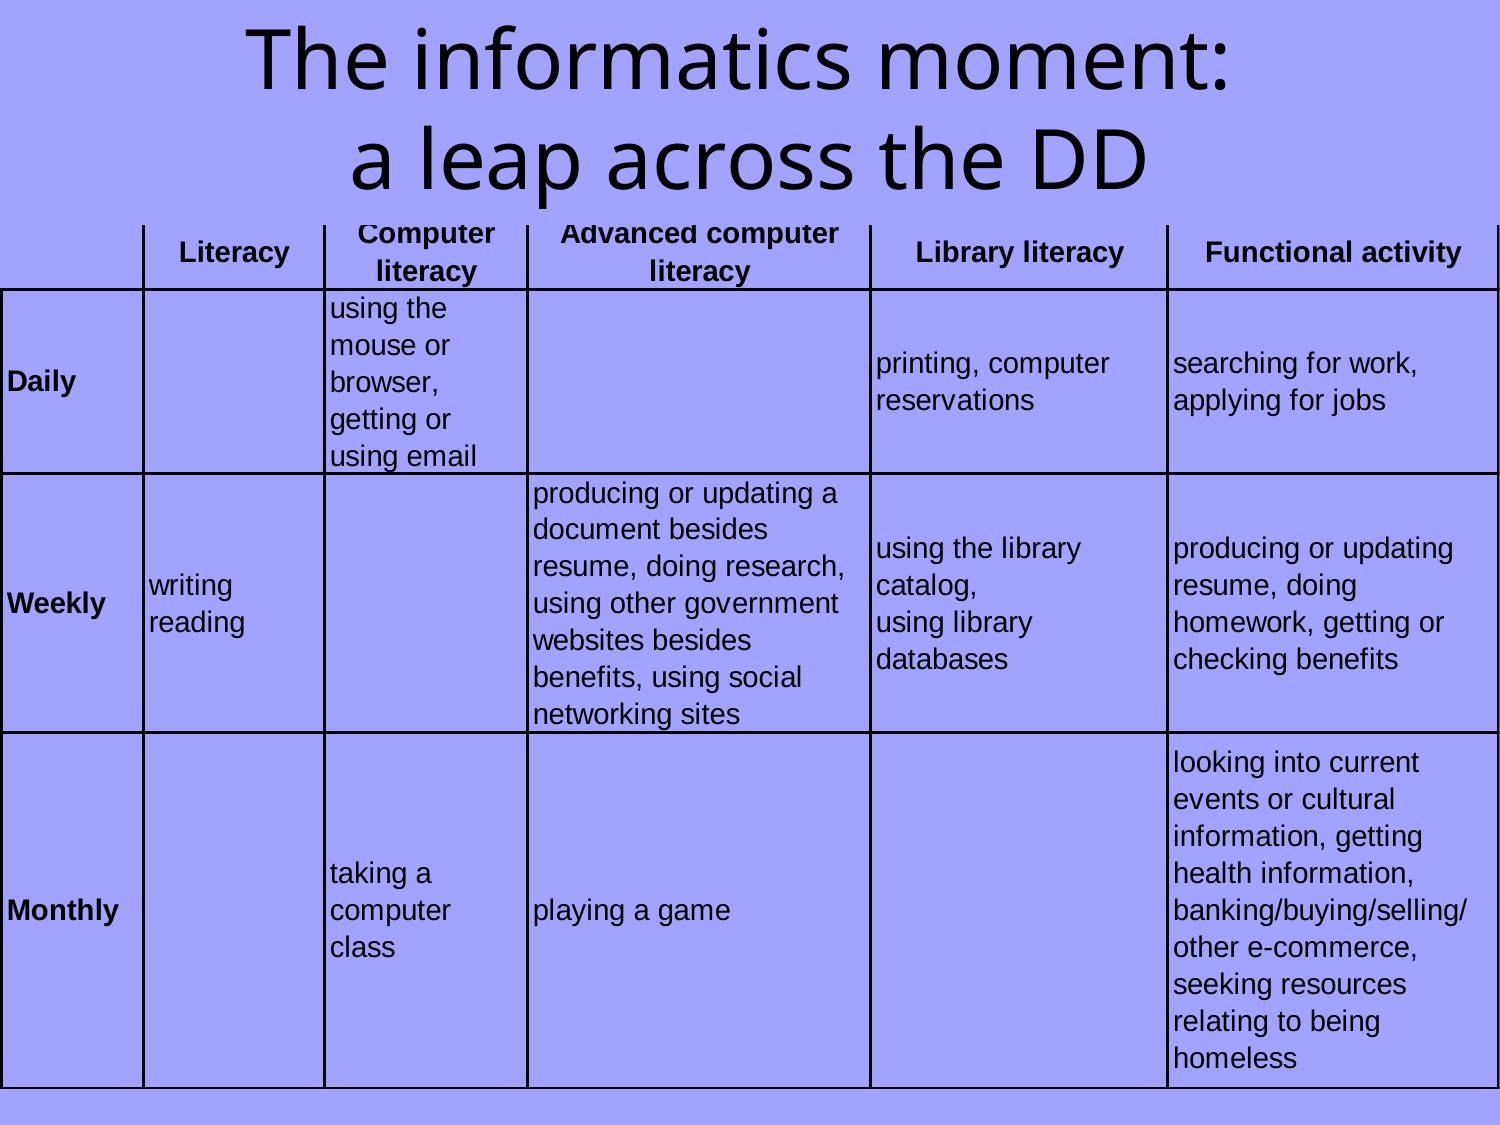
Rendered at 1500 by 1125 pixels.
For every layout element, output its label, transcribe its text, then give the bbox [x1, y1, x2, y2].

picture [0, 224, 1500, 1090]
text_box The informatics moment: a leap across the DD [0, 12, 1500, 200]
